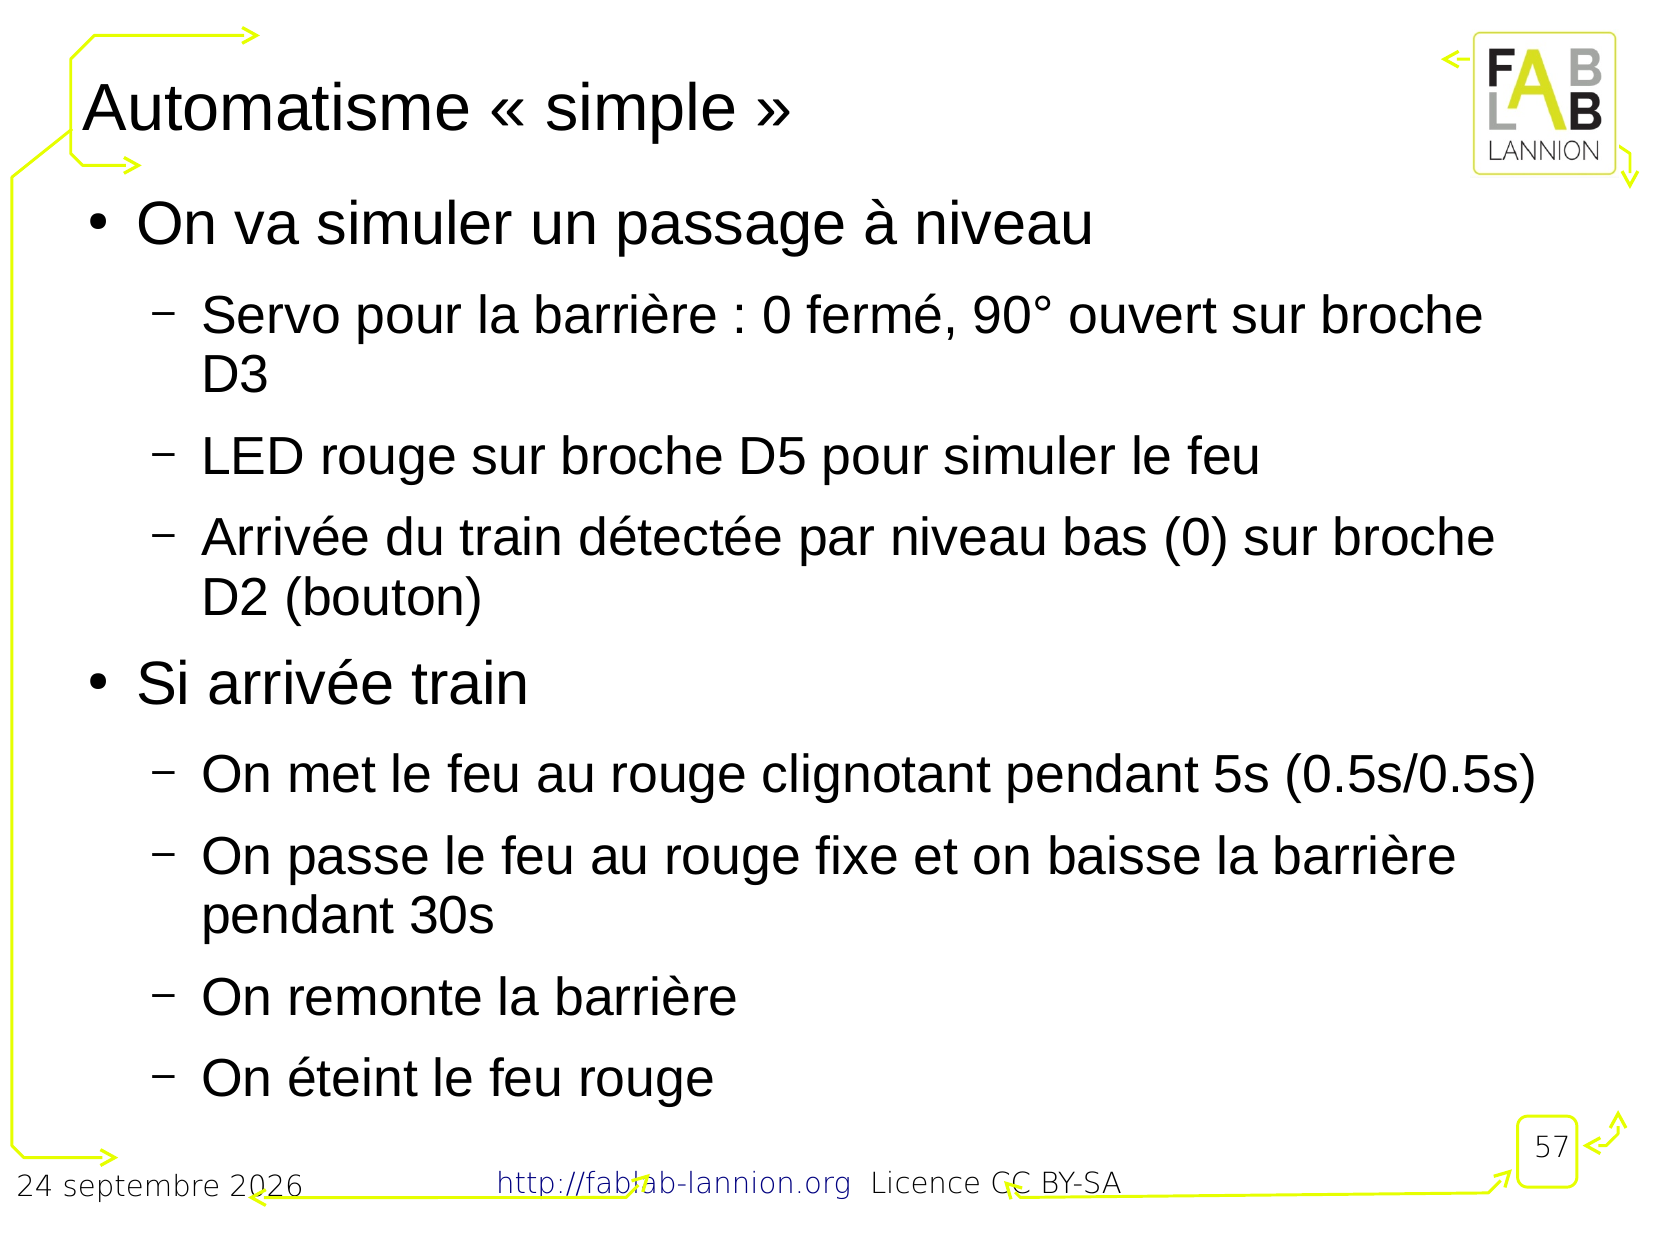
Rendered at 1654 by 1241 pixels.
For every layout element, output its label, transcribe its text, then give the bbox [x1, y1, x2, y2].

list On va simuler un passage à niveau Servo pour la barrière : 0 fermé, 90° ouvert sur broche D3 LED rouge sur broche D5 pour simuler le feu Arrivée du train détectée par niveau bas (0) sur broche D2 (bouton) Si arrivée train On met le feu au rouge clignotant pendant 5s (0.5s/0.5s) On passe le feu au rouge fixe et on baisse la barrière pendant 30s On remonte la barrière On éteint le feu rouge [70, 188, 1560, 1111]
title Automatisme « simple » [82, 49, 1441, 166]
picture [1470, 29, 1619, 178]
